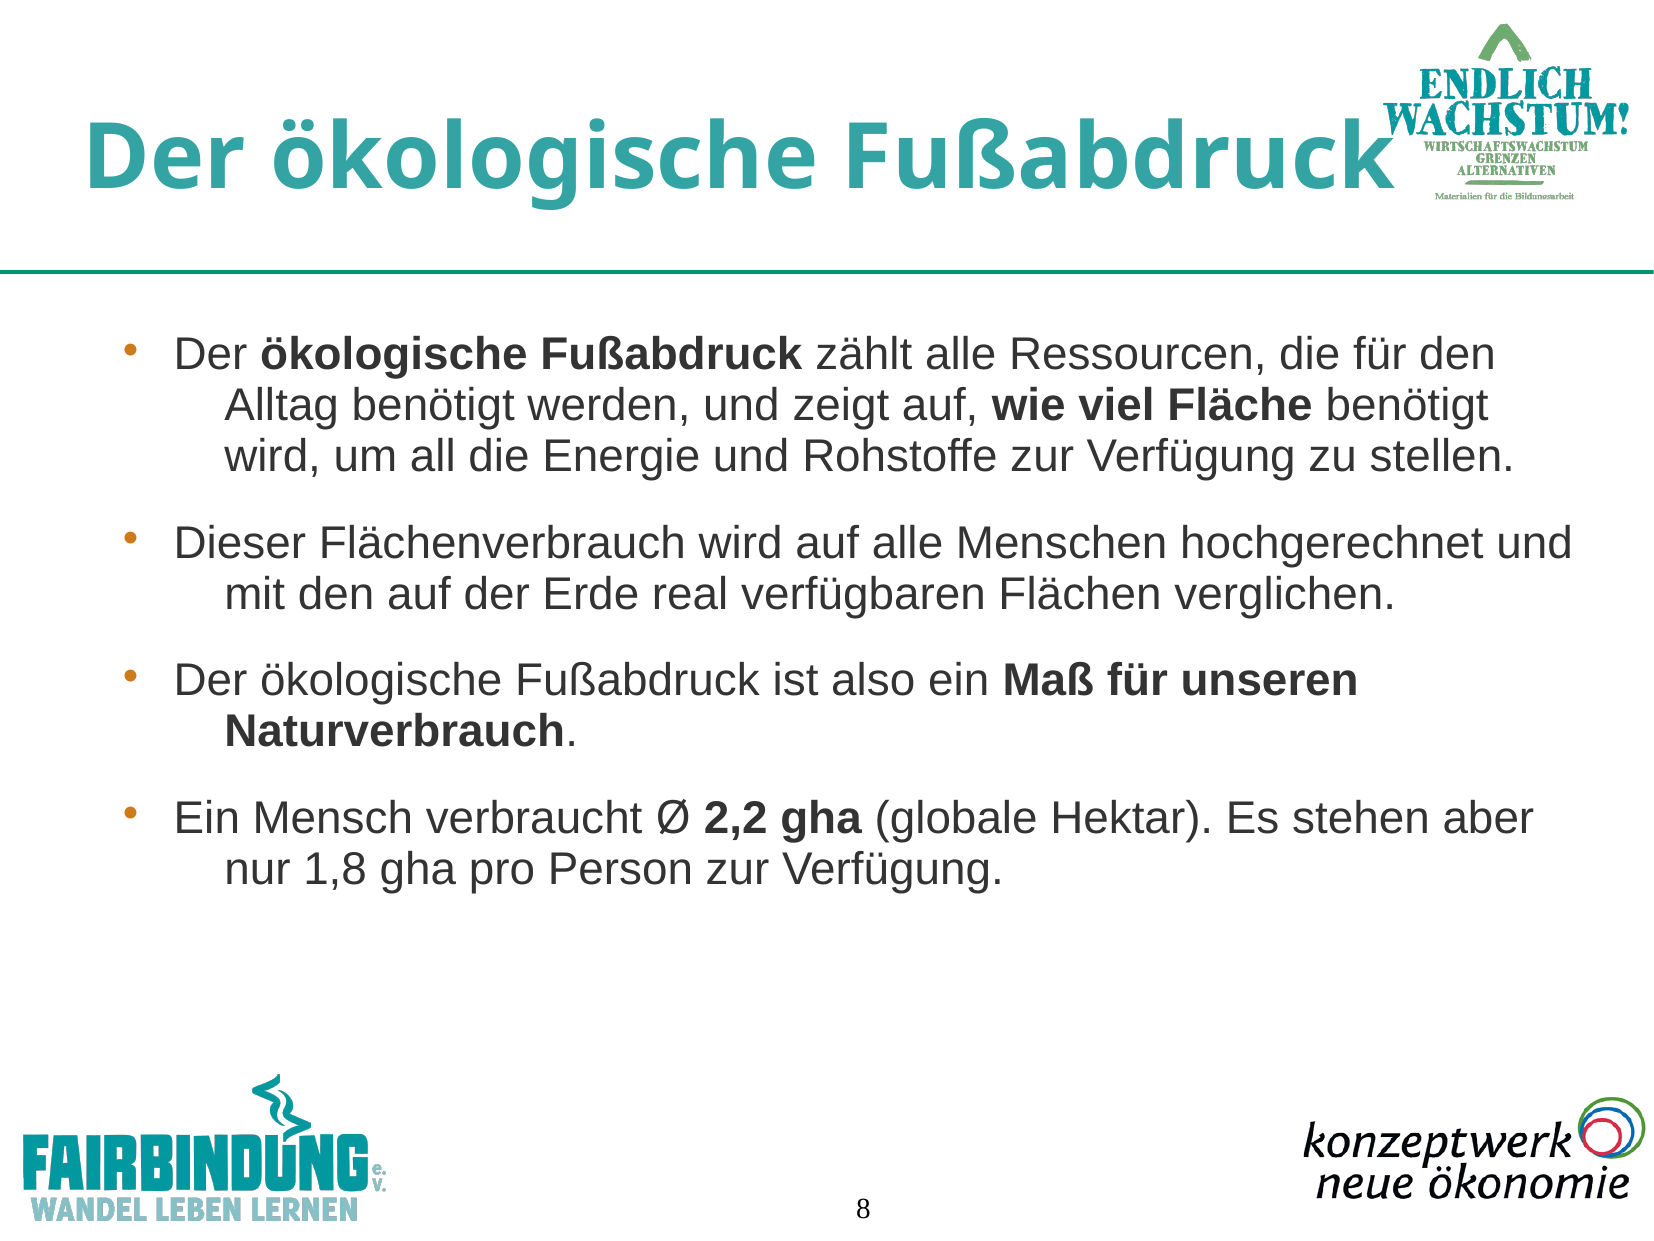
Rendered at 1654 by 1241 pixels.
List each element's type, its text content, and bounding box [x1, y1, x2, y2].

picture [1291, 1081, 1654, 1235]
picture [23, 1074, 386, 1221]
text_box Der ökologische Fußabdruck zählt alle Ressourcen, die für den Alltag benötigt werden, und zeigt auf, wie viel Fläche benötigt wird, um all die Energie und Rohstoffe zur Verfügung zu stellen. Dieser Flächenverbrauch wird auf alle Menschen hochgerechnet und mit den auf der Erde real verfügbaren Flächen verglichen. Der ökologische Fußabdruck ist also ein Maß für unseren Naturverbrauch. Ein Mensch verbraucht Ø 2,2 gha (globale Hektar). Es stehen aber nur 1,8 gha pro Person zur Verfügung. [88, 324, 1577, 1114]
title Der ökologische Fußabdruck [82, 49, 1571, 257]
picture [1382, 23, 1630, 201]
